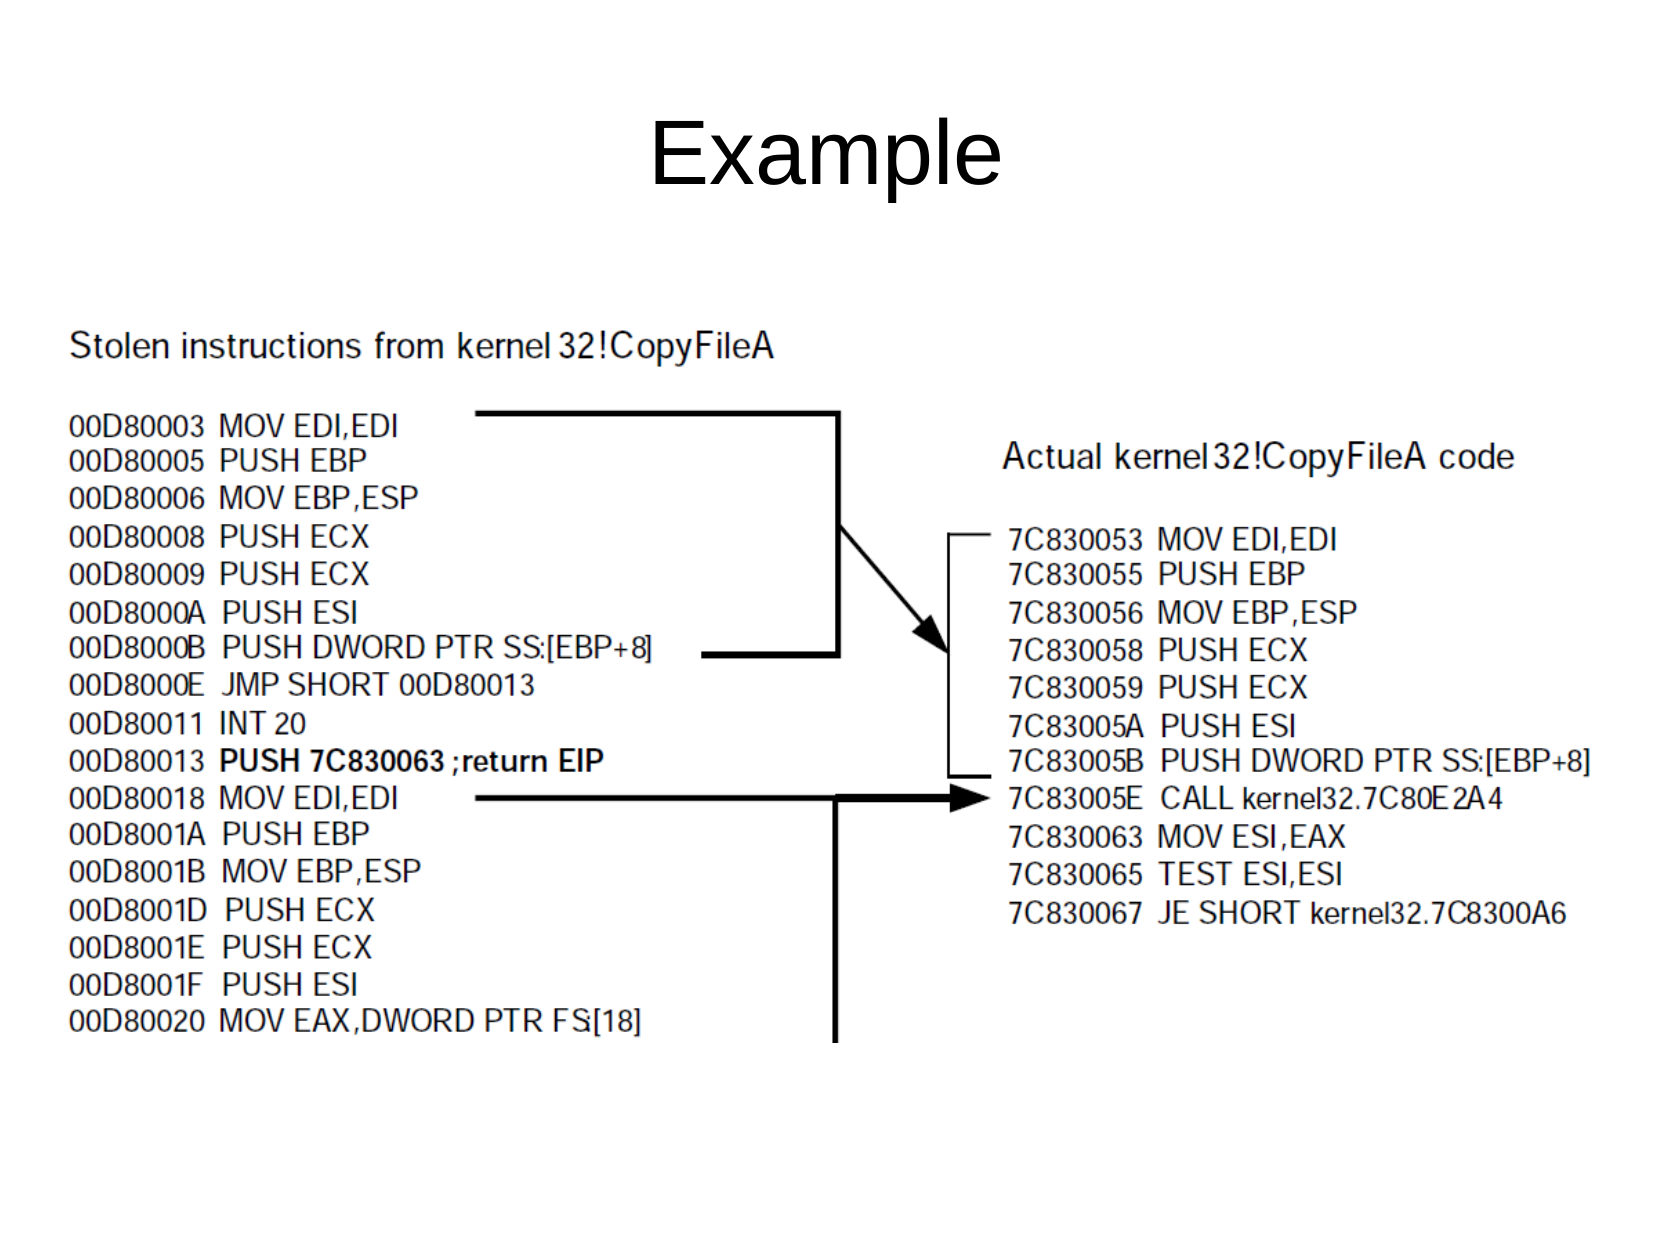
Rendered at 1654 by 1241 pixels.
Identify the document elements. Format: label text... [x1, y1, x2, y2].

picture [37, 299, 1649, 1043]
title Example [82, 49, 1571, 257]
